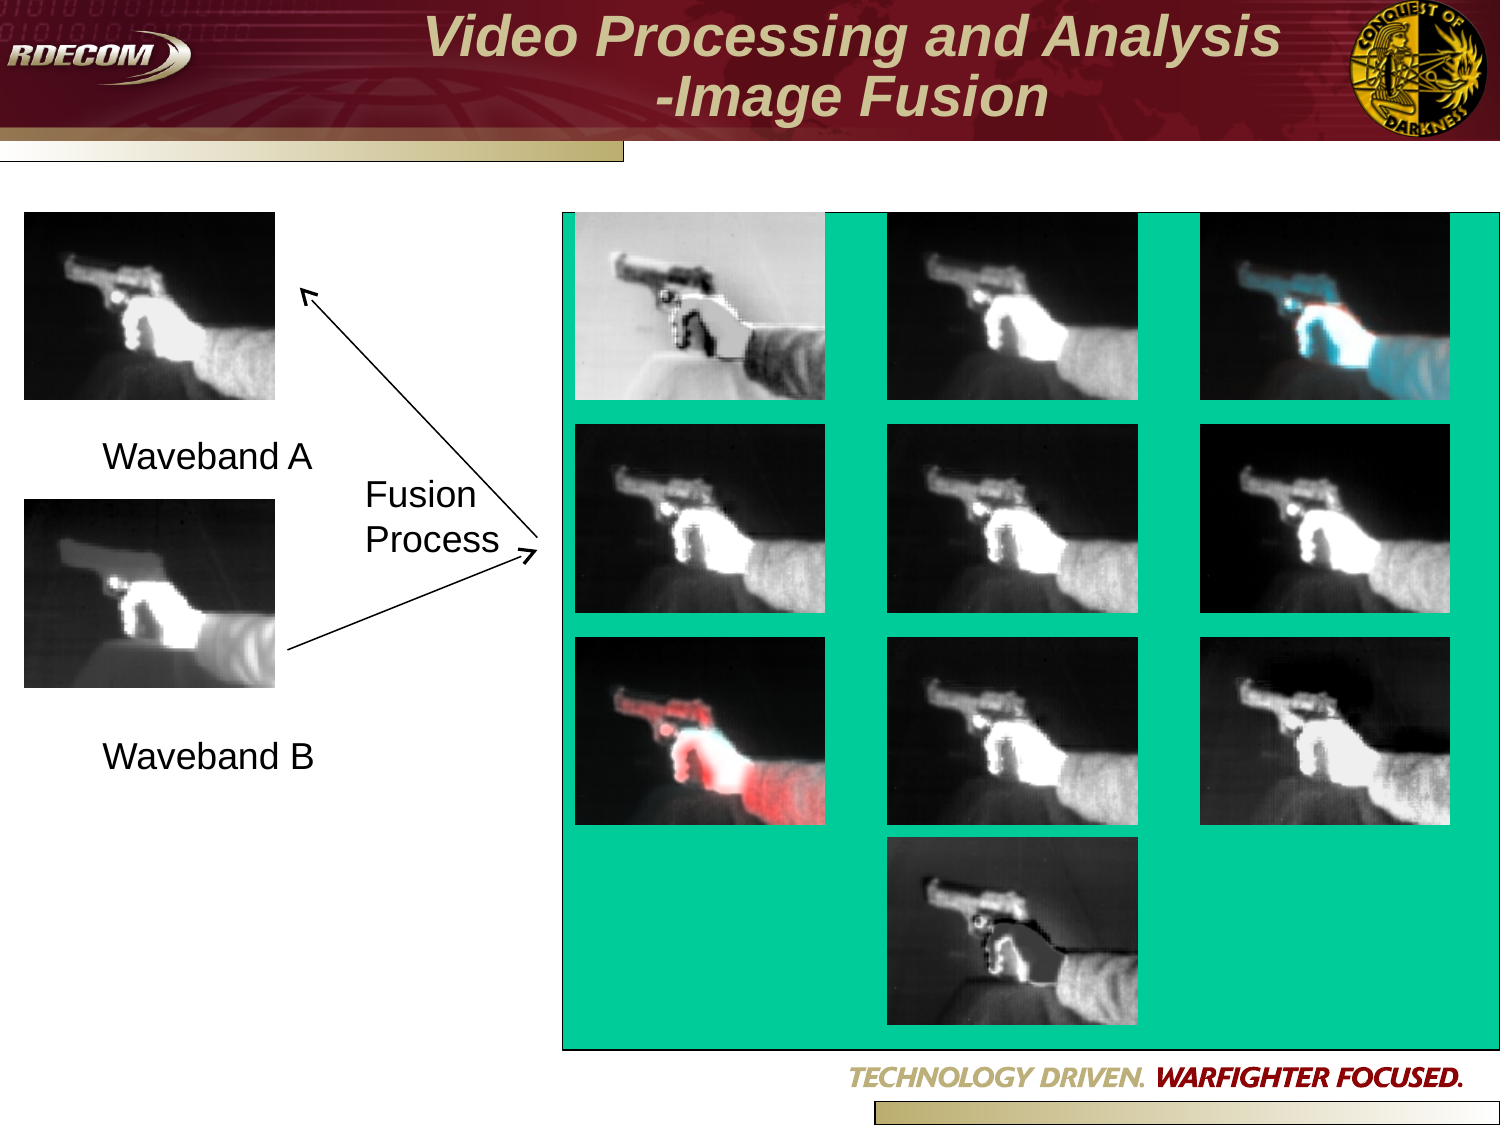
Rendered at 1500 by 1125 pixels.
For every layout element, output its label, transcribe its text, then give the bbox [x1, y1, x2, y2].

picture [1200, 212, 1450, 400]
picture [887, 424, 1138, 613]
picture [0, 0, 1500, 141]
picture [887, 837, 1138, 1025]
title Video Processing and Analysis -Image Fusion [380, 0, 1325, 138]
picture [1200, 424, 1450, 613]
picture [1200, 637, 1450, 825]
text_box Fusion Process [349, 462, 575, 568]
picture [887, 212, 1138, 400]
picture [24, 499, 275, 688]
picture [575, 637, 825, 825]
text_box Waveband B [87, 724, 363, 785]
text_box Waveband A [87, 424, 363, 485]
picture [575, 424, 825, 613]
picture [887, 637, 1138, 825]
picture [24, 212, 275, 400]
picture [575, 212, 825, 400]
